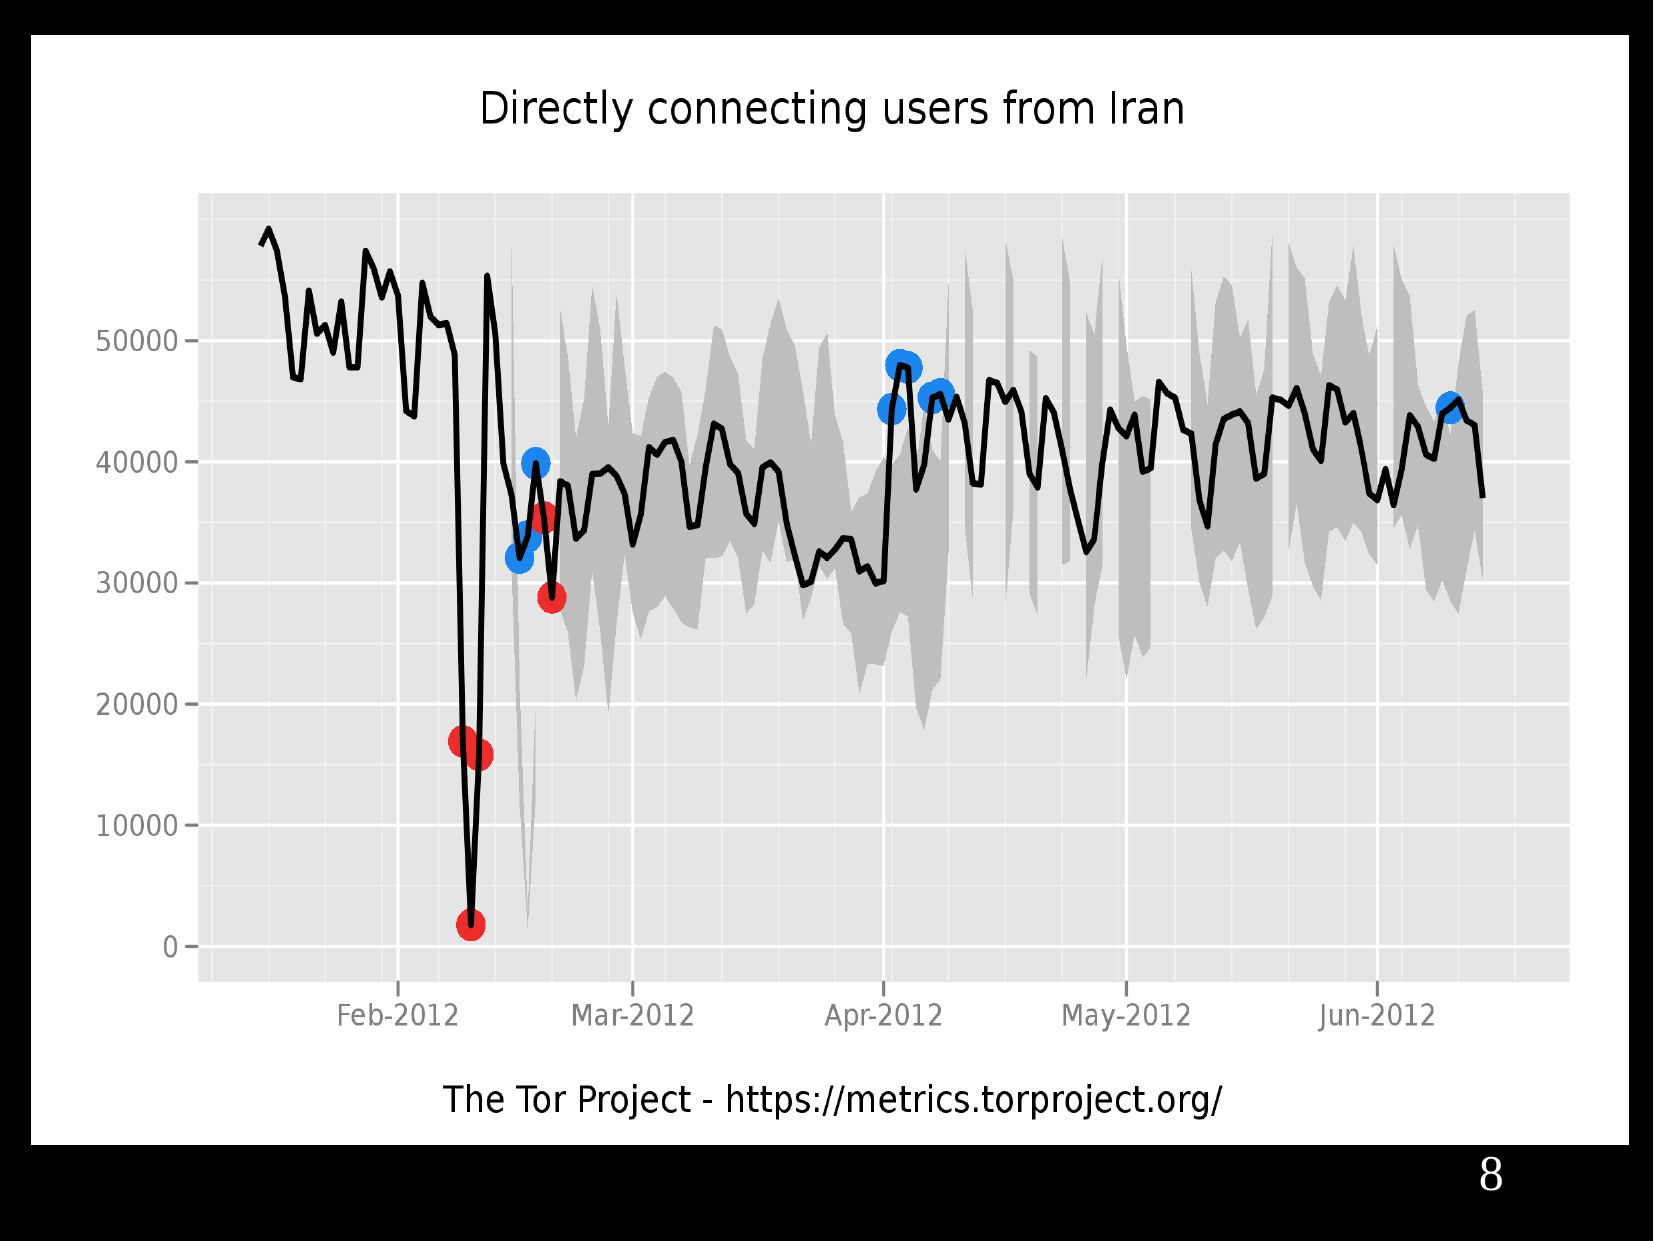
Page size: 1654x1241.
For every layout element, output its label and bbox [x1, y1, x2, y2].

picture [31, 35, 1629, 1145]
